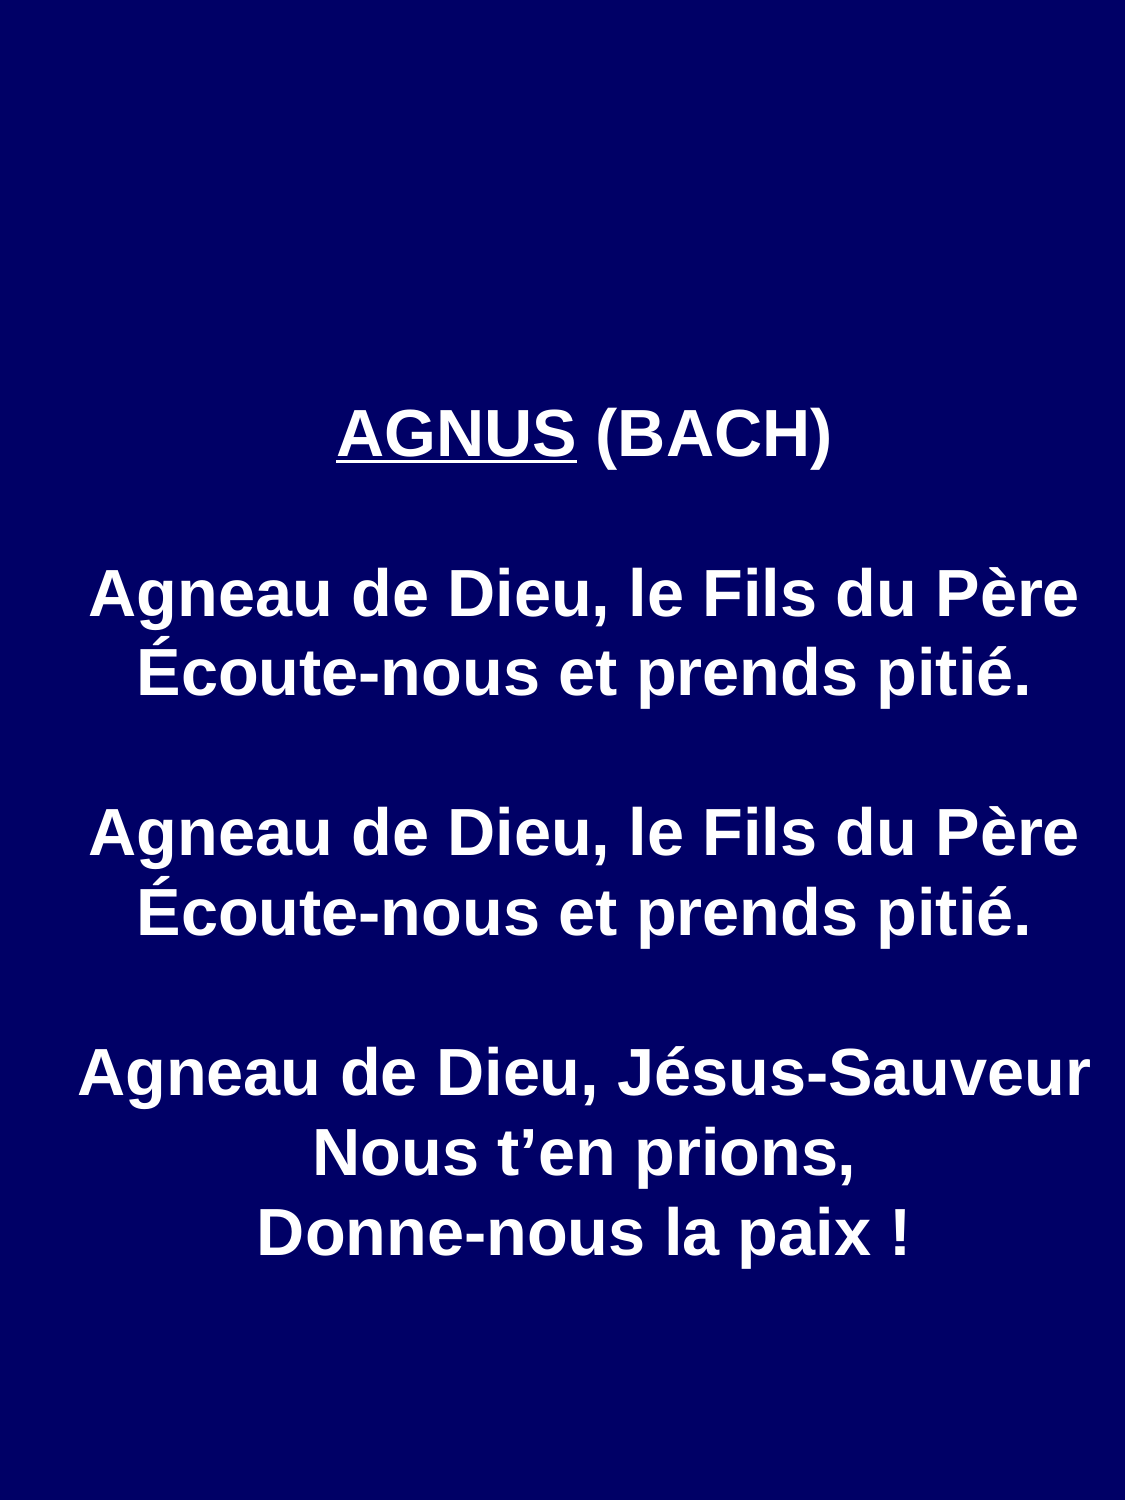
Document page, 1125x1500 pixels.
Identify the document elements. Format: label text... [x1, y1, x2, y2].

text_box AGNUS (BACH) Agneau de Dieu, le Fils du Père Écoute-nous et prends pitié. Agneau de Dieu, le Fils du Père Écoute-nous et prends pitié. Agneau de Dieu, Jésus-Sauveur Nous t’en prions, Donne-nous la paix ! [59, 141, 1111, 1277]
